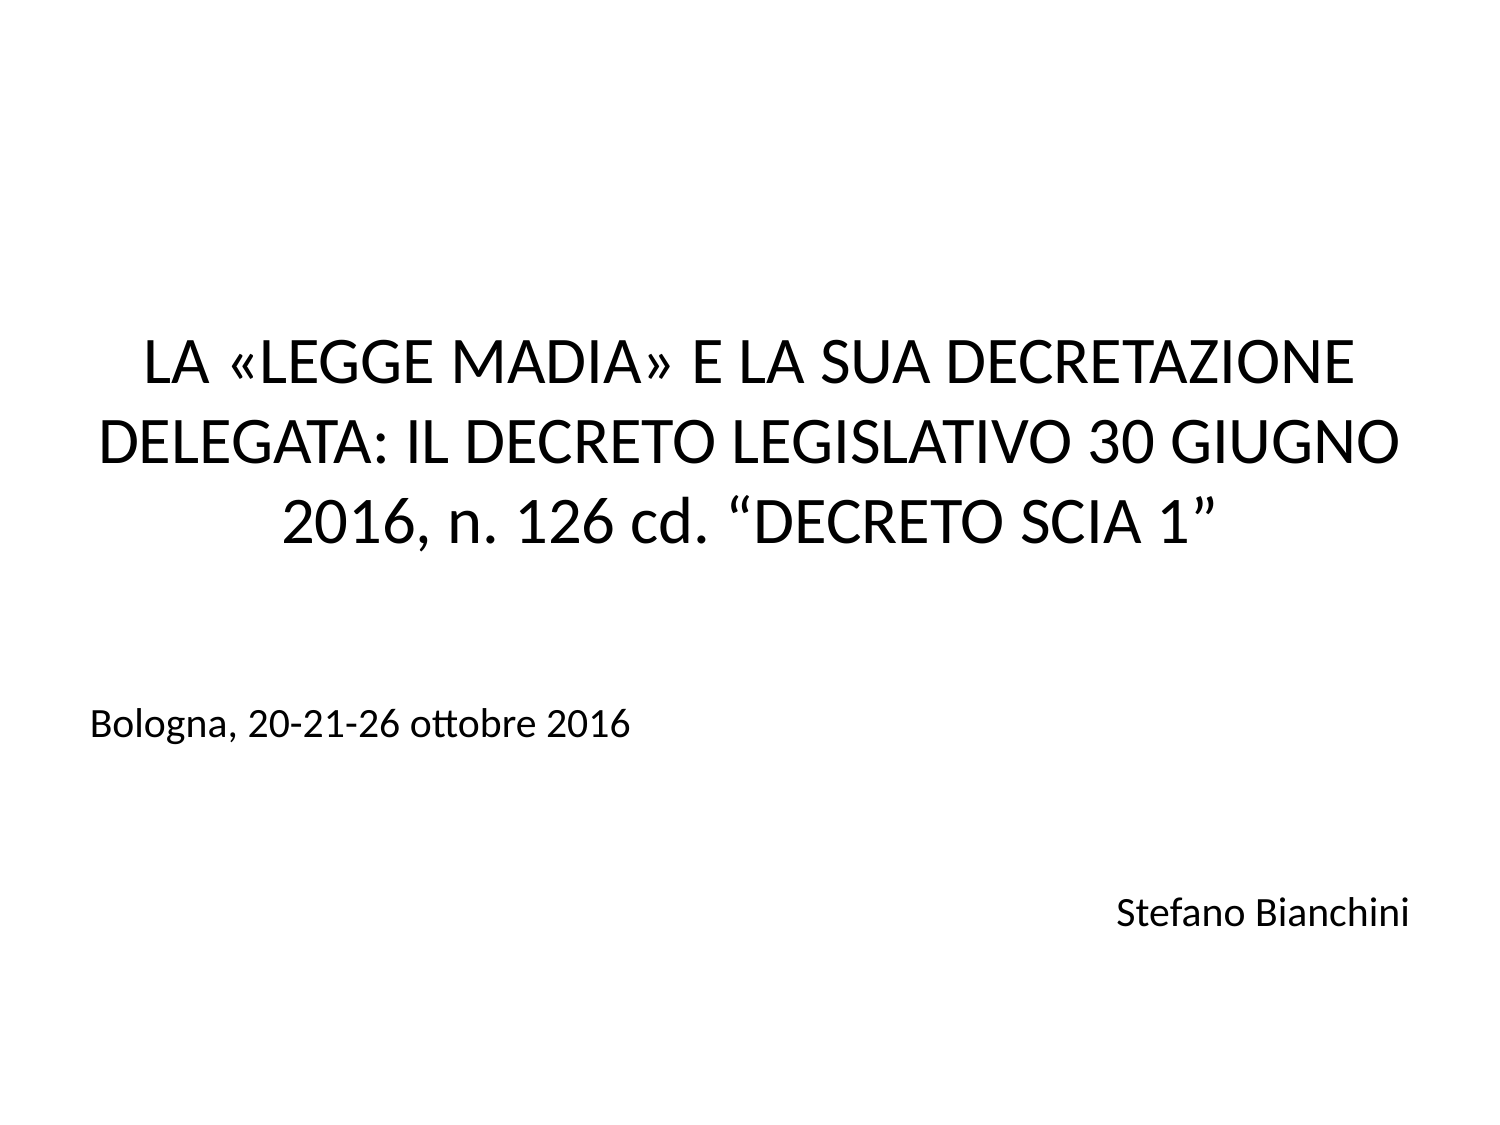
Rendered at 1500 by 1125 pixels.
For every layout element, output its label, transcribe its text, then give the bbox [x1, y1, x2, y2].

list LA «LEGGE MADIA» E LA SUA DECRETAZIONE DELEGATA: IL DECRETO LEGISLATIVO 30 GIUGNO 2016, n. 126 cd. “DECRETO SCIA 1” Bologna, 20-21-26 ottobre 2016 Stefano Bianchini [75, 90, 1425, 1005]
